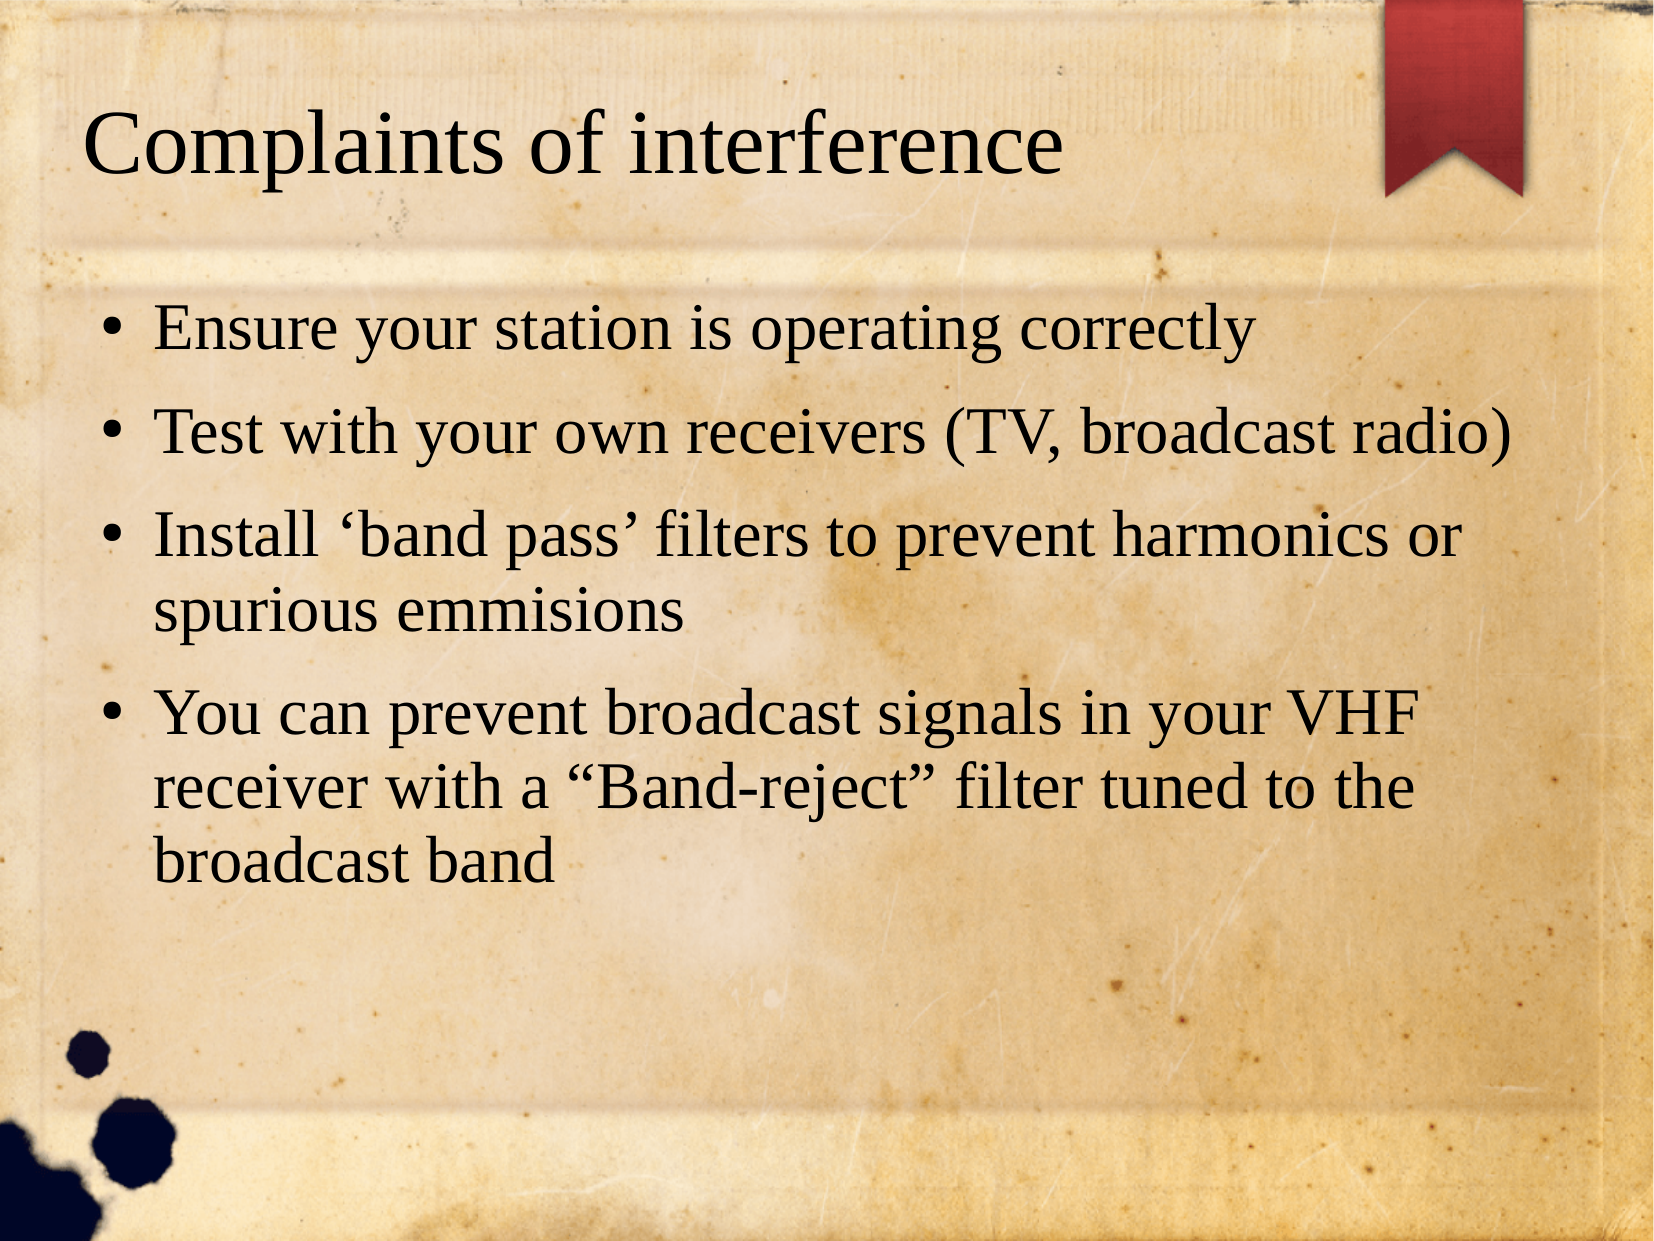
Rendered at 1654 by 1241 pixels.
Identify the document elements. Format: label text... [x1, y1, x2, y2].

list Ensure your station is operating correctly Test with your own receivers (TV, broadcast radio) Install ‘band pass’ filters to prevent harmonics or spurious emmisions You can prevent broadcast signals in your VHF receiver with a “Band-reject” filter tuned to the broadcast band [82, 290, 1538, 1010]
picture [0, 0, 1654, 1241]
title Complaints of interference [82, 49, 1347, 237]
